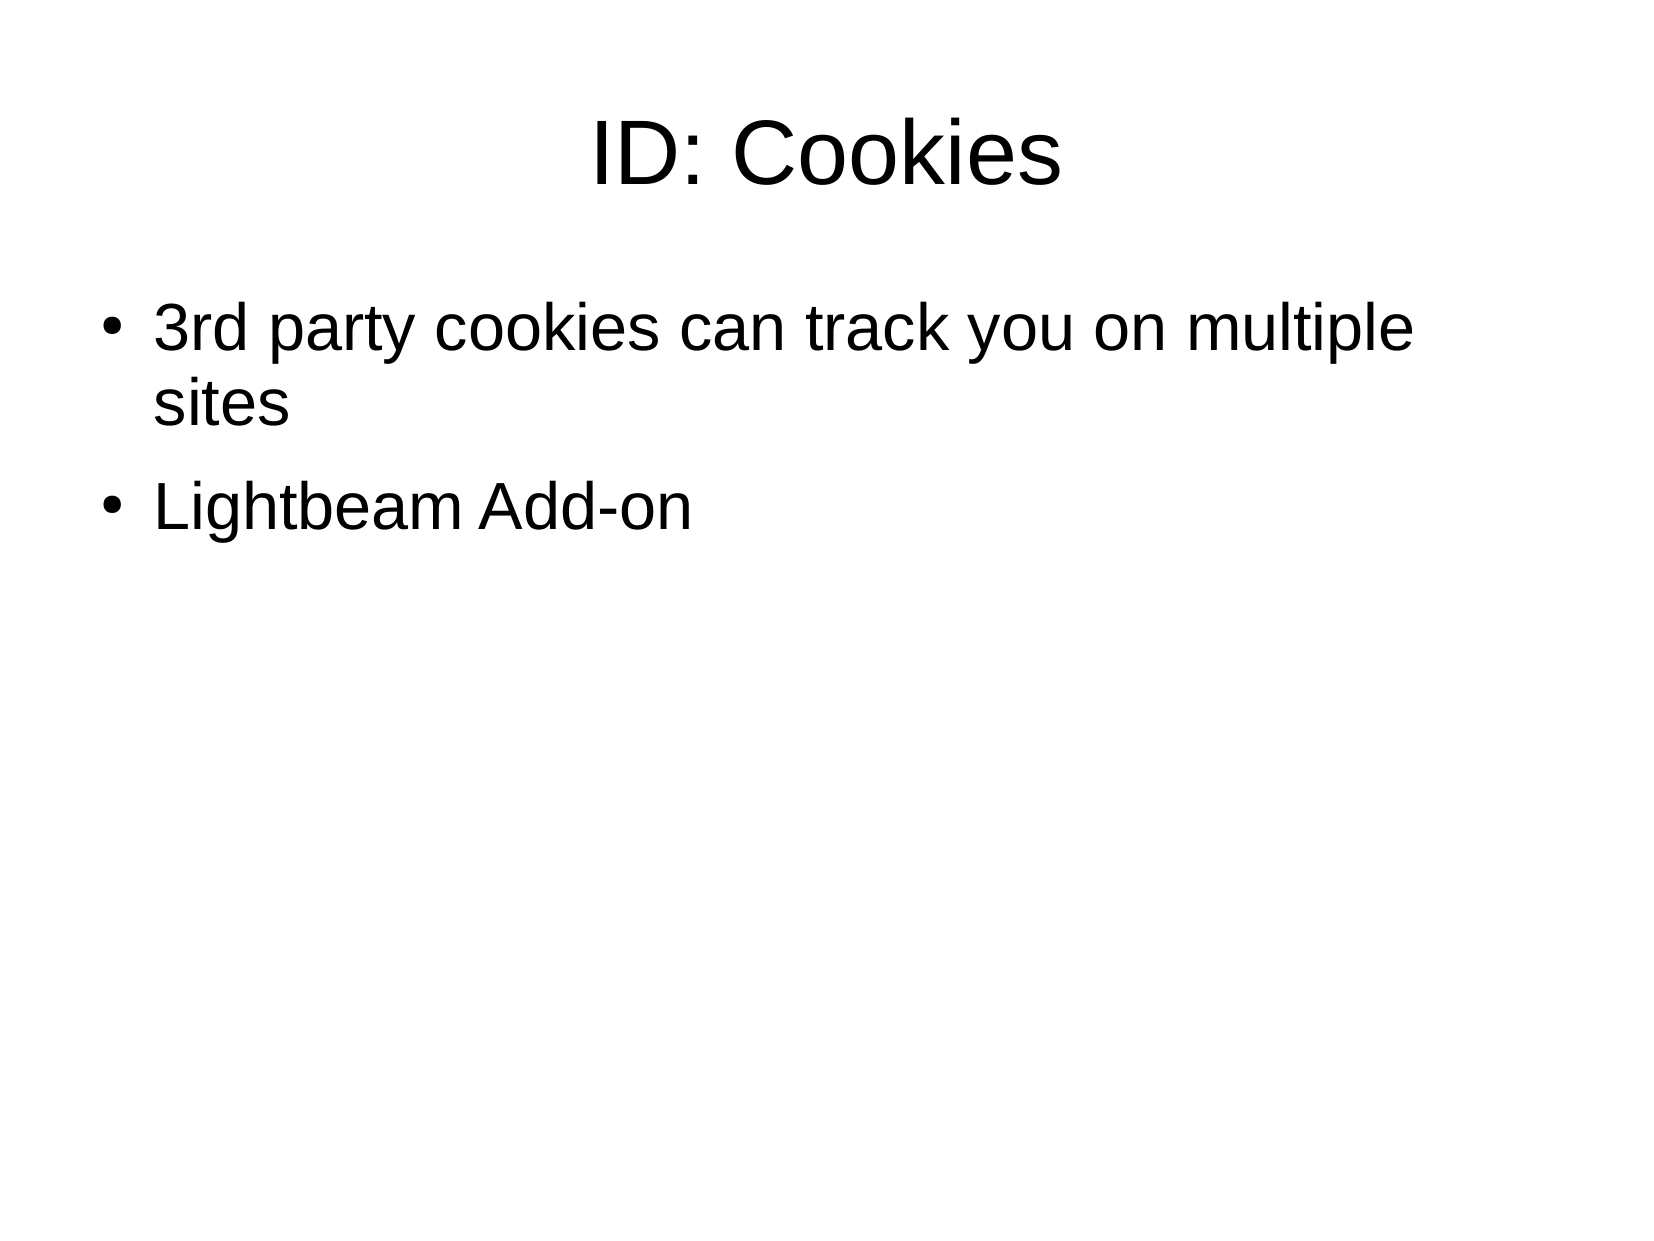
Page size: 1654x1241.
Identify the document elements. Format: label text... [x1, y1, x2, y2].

title ID: Cookies [82, 49, 1571, 257]
list 3rd party cookies can track you on multiple sites Lightbeam Add-on [82, 290, 1538, 1010]
